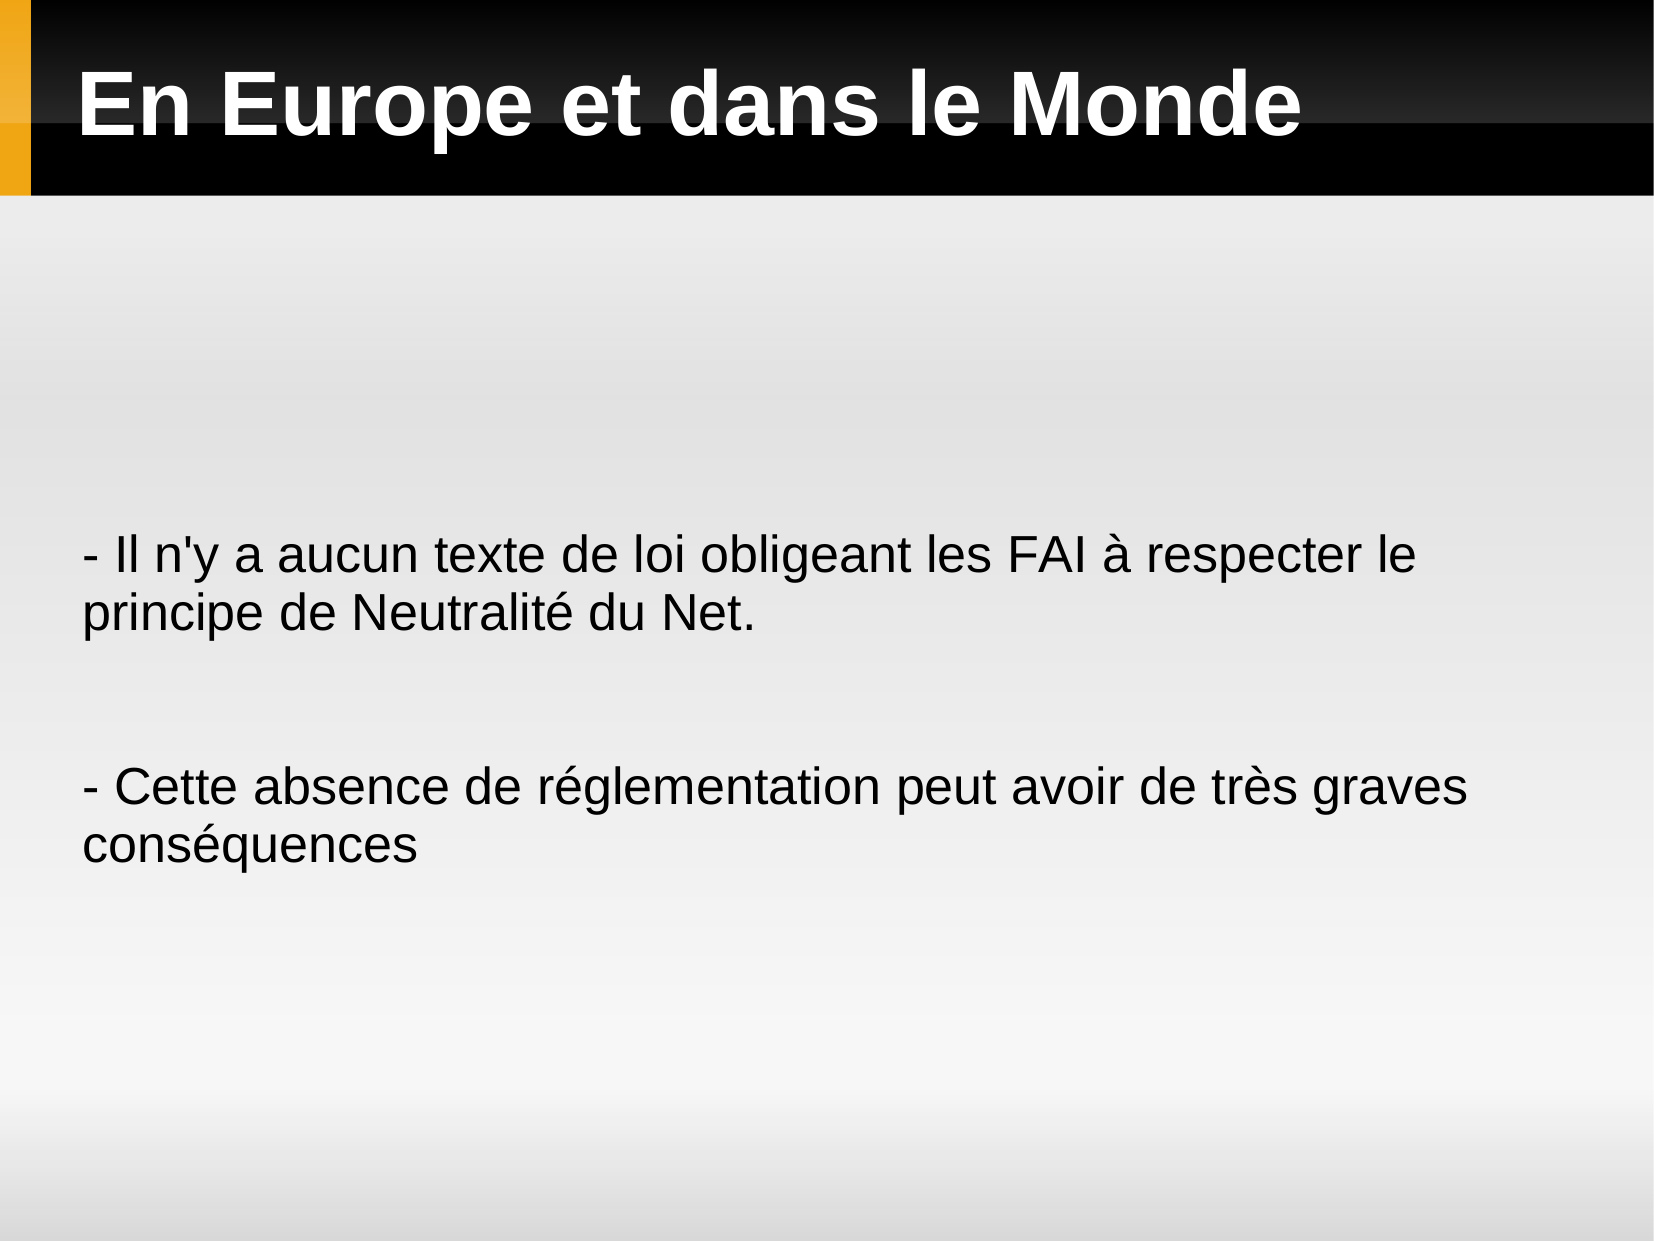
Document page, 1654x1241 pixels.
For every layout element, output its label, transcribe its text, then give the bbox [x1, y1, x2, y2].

subtitle - Il n'y a aucun texte de loi obligeant les FAI à respecter le principe de Neutralité du Net. - Cette absence de réglementation peut avoir de très graves conséquences [82, 297, 1571, 1102]
title En Europe et dans le Monde [76, 7, 1565, 200]
picture [0, 0, 1654, 1241]
